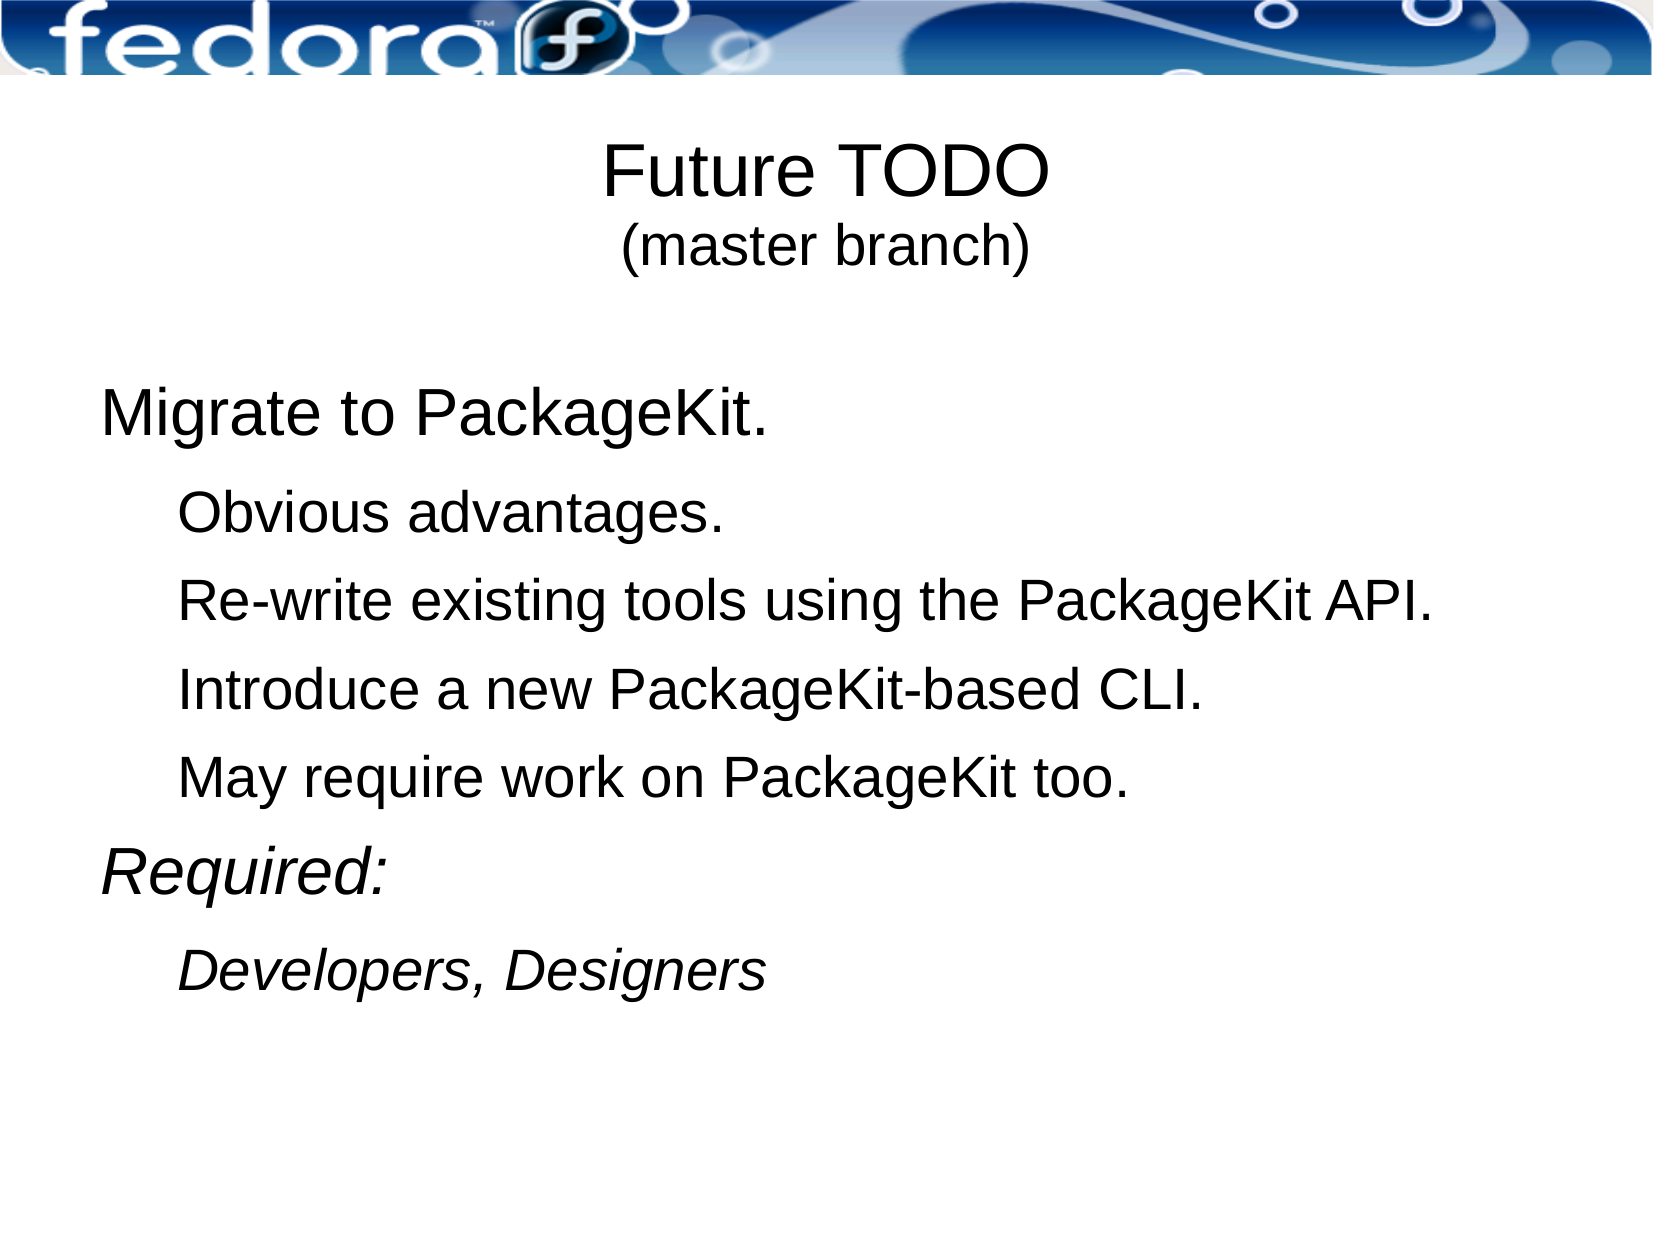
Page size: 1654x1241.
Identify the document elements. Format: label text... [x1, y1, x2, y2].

picture [0, 0, 1654, 76]
title Future TODO (master branch) [82, 106, 1571, 301]
list Migrate to PackageKit. Obvious advantages. Re-write existing tools using the PackageKit API. Introduce a new PackageKit-based CLI. May require work on PackageKit too. Required: Developers, Designers [82, 375, 1571, 1163]
